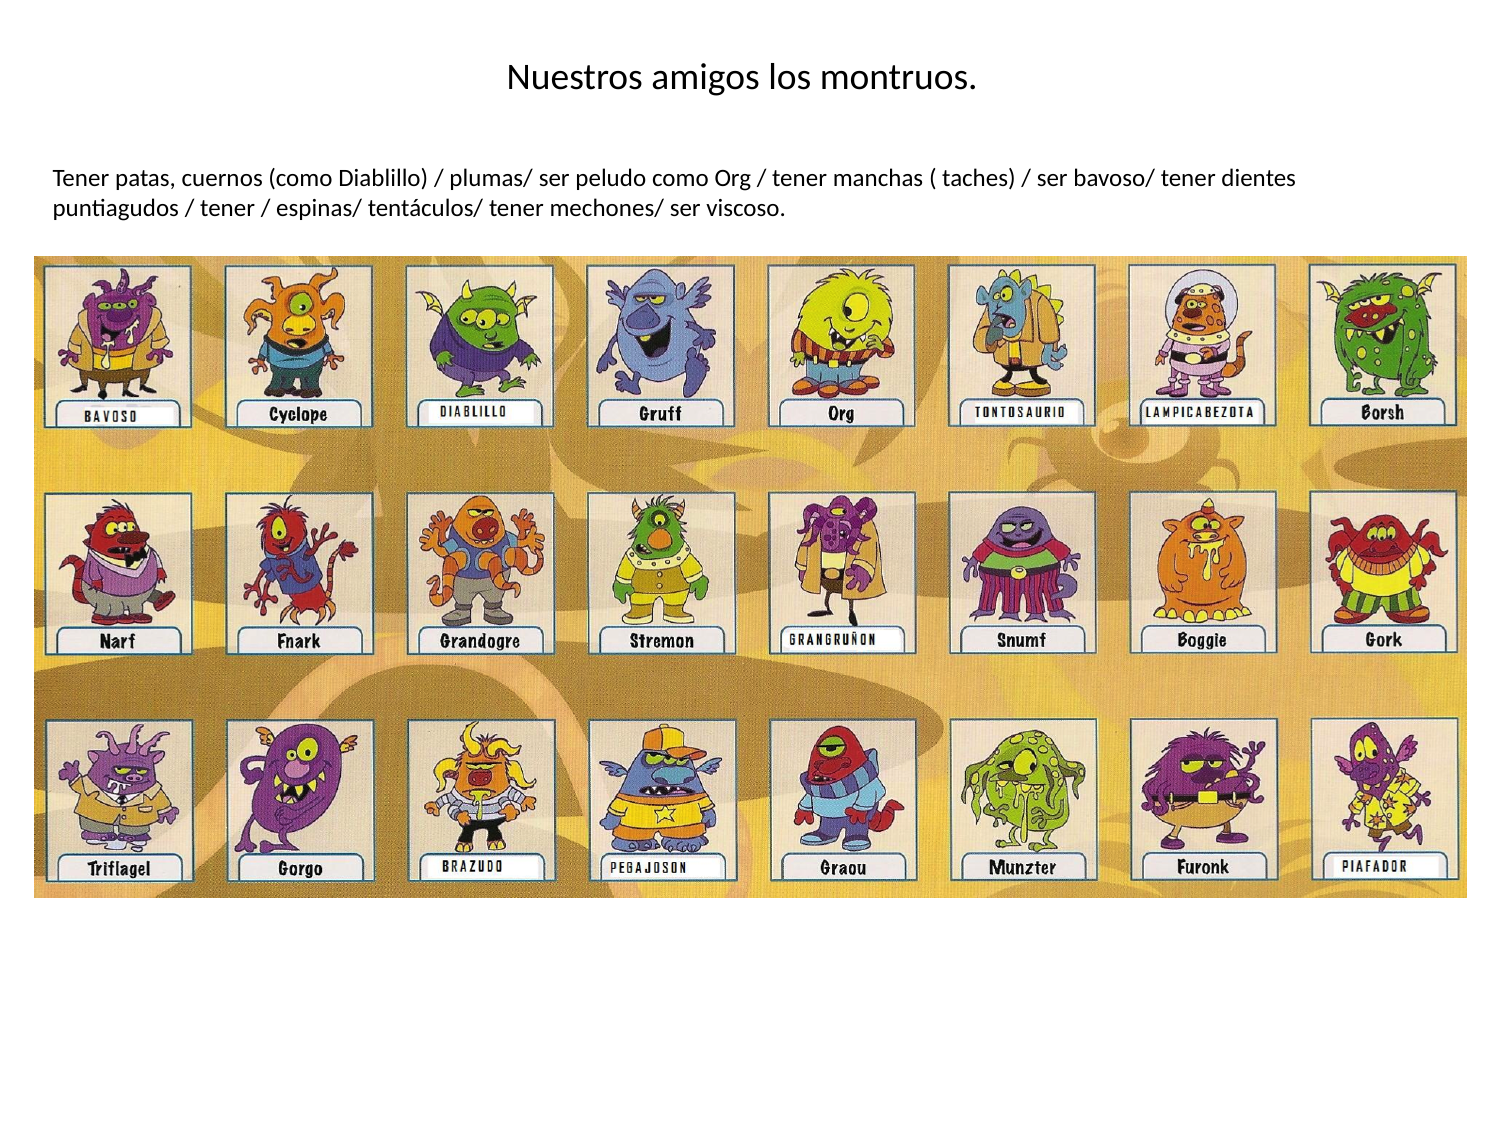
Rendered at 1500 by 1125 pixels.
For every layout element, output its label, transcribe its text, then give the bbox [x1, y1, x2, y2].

text_box Nuestros amigos los montruos. [491, 44, 994, 105]
text_box Tener patas, cuernos (como Diablillo) / plumas/ ser peludo como Org / tener manchas ( taches) / ser bavoso/ tener dientes puntiagudos / tener / espinas/ tentáculos/ tener mechones/ ser viscoso. [37, 153, 1435, 229]
picture [0, 191, 1500, 931]
